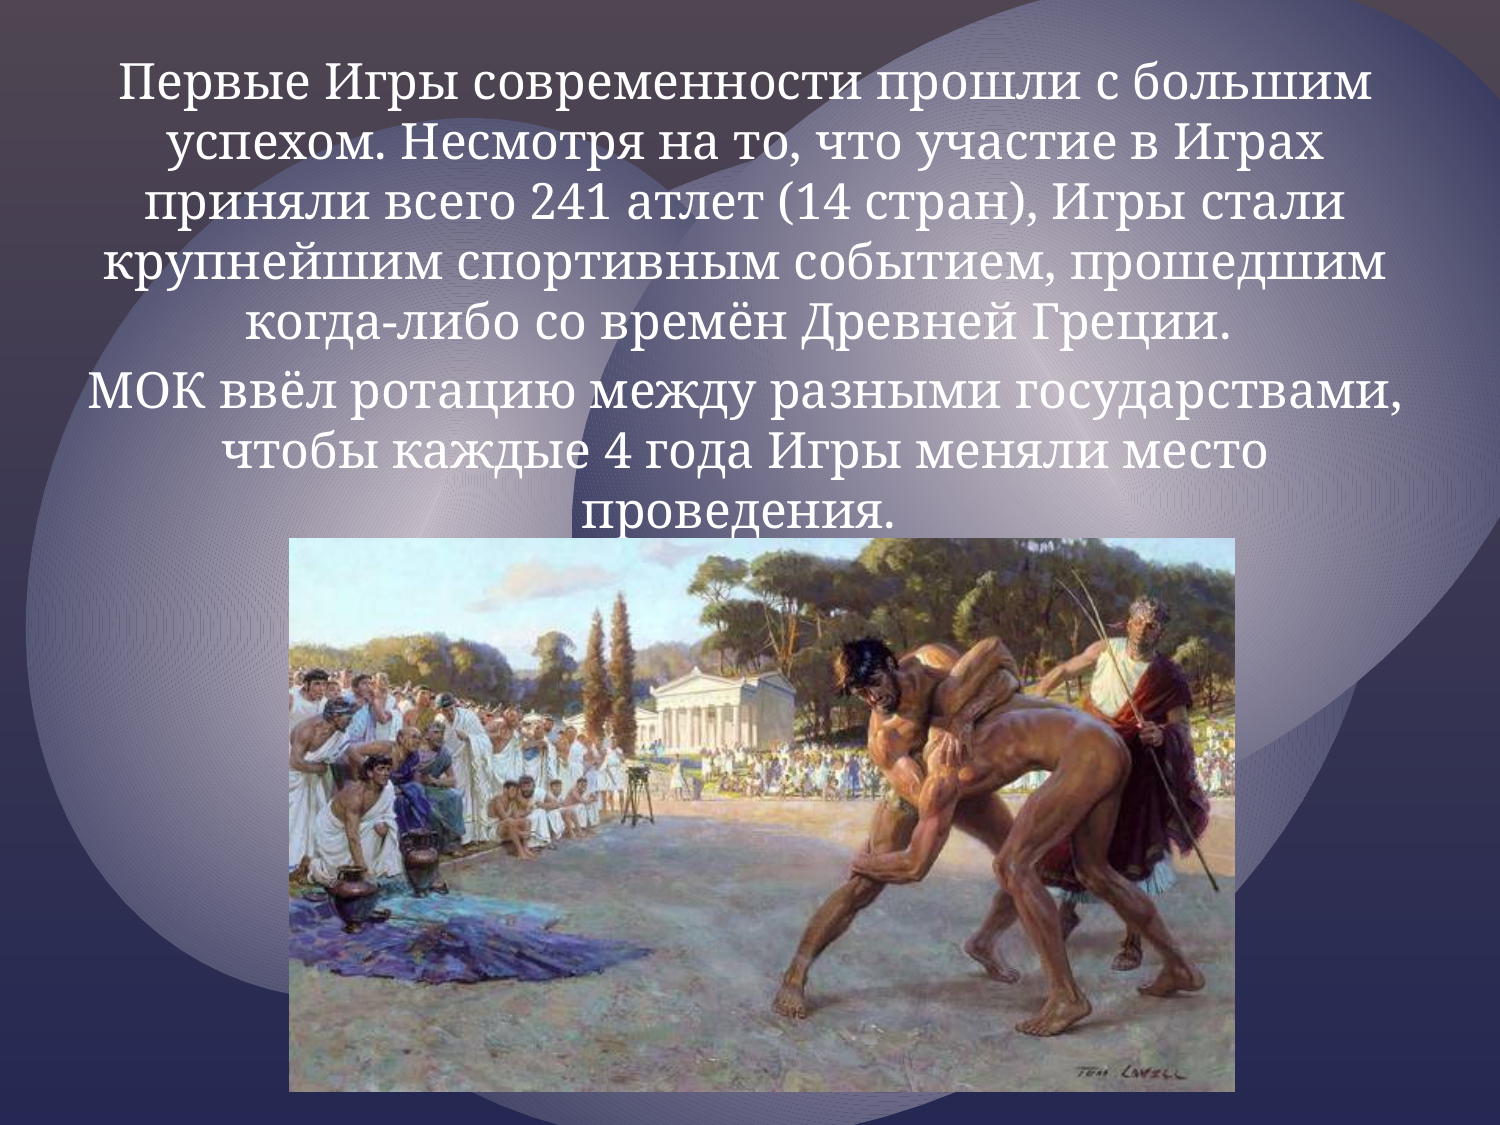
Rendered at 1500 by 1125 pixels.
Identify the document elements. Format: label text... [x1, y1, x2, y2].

list Первые Игры современности прошли с большим успехом. Несмотря на то, что участие в Играх приняли всего 241 атлет (14 стран), Игры стали крупнейшим спортивным событием, прошедшим когда-либо со времён Древней Греции. МОК ввёл ротацию между разными государствами, чтобы каждые 4 года Игры меняли место проведения. [64, 42, 1424, 622]
picture [289, 538, 1235, 1092]
